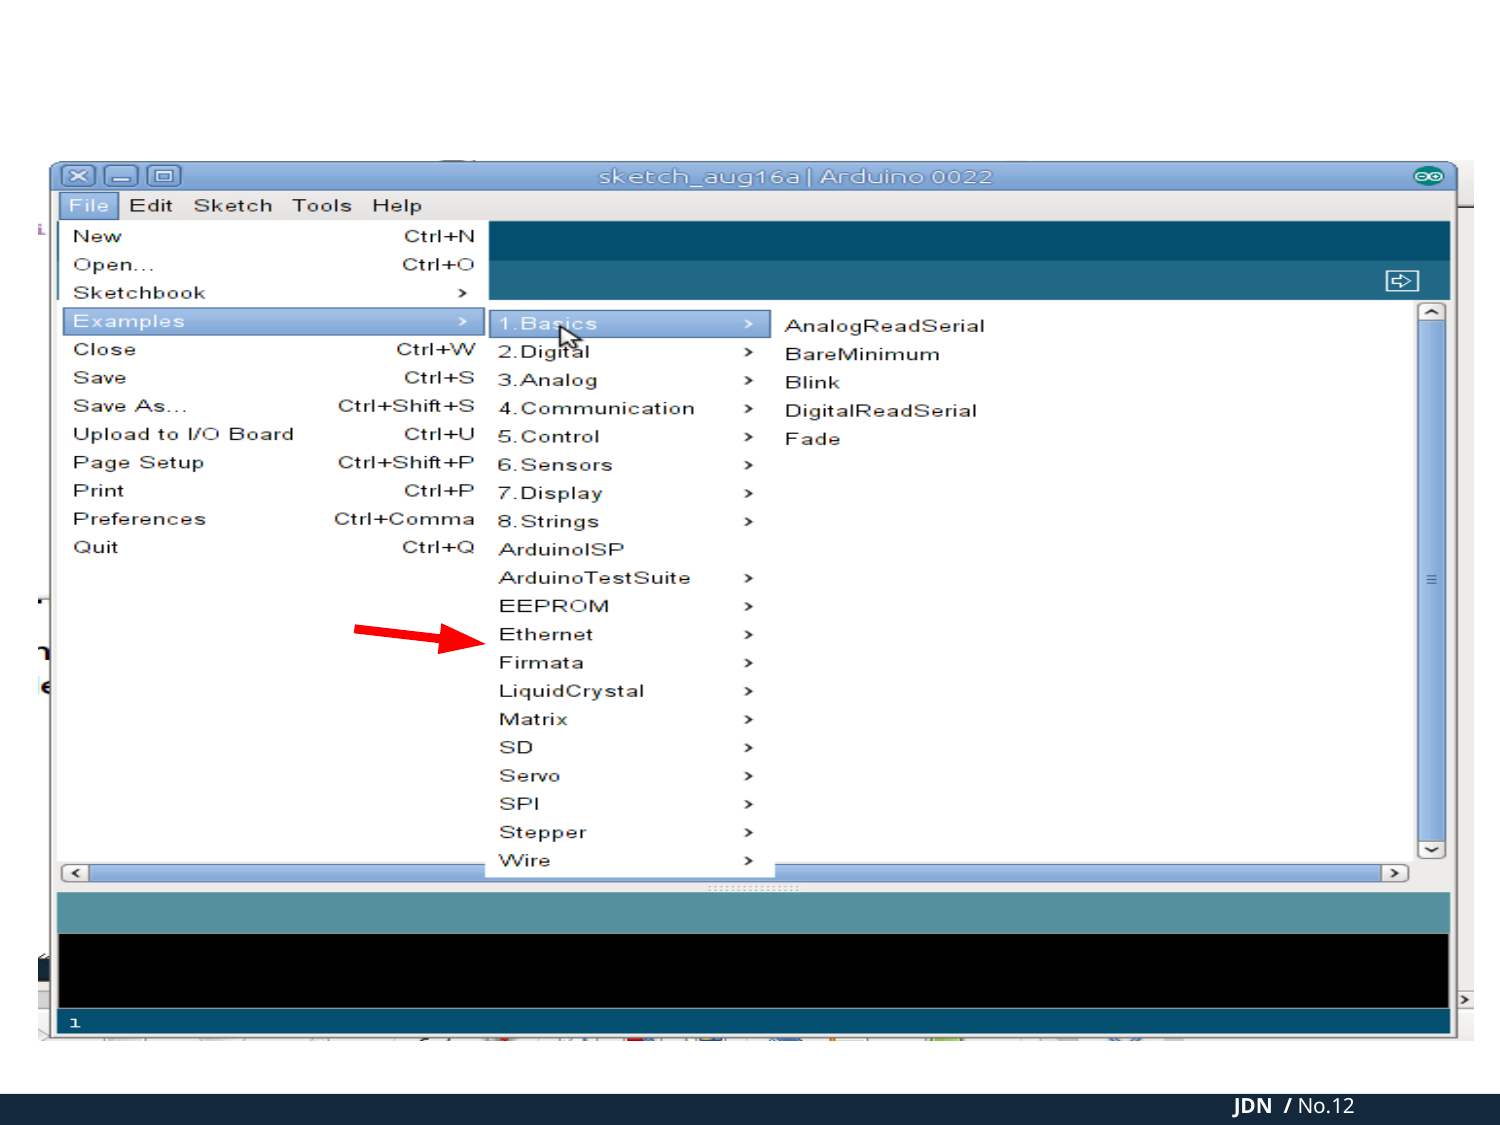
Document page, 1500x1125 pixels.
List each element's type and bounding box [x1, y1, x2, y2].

picture [38, 160, 1474, 1041]
